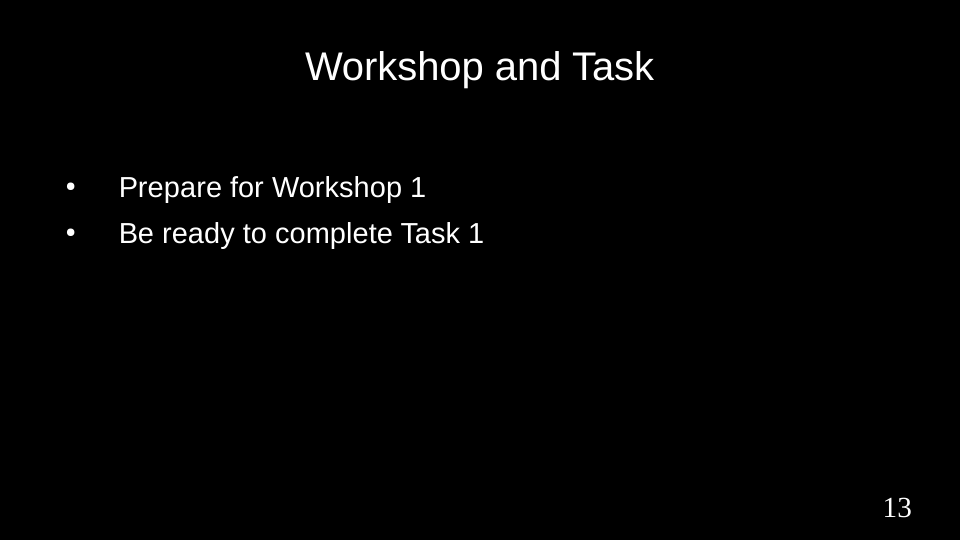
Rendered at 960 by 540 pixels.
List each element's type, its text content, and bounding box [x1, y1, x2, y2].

list Prepare for Workshop 1 Be ready to complete Task 1 [47, 126, 912, 440]
title Workshop and Task [47, 21, 912, 112]
